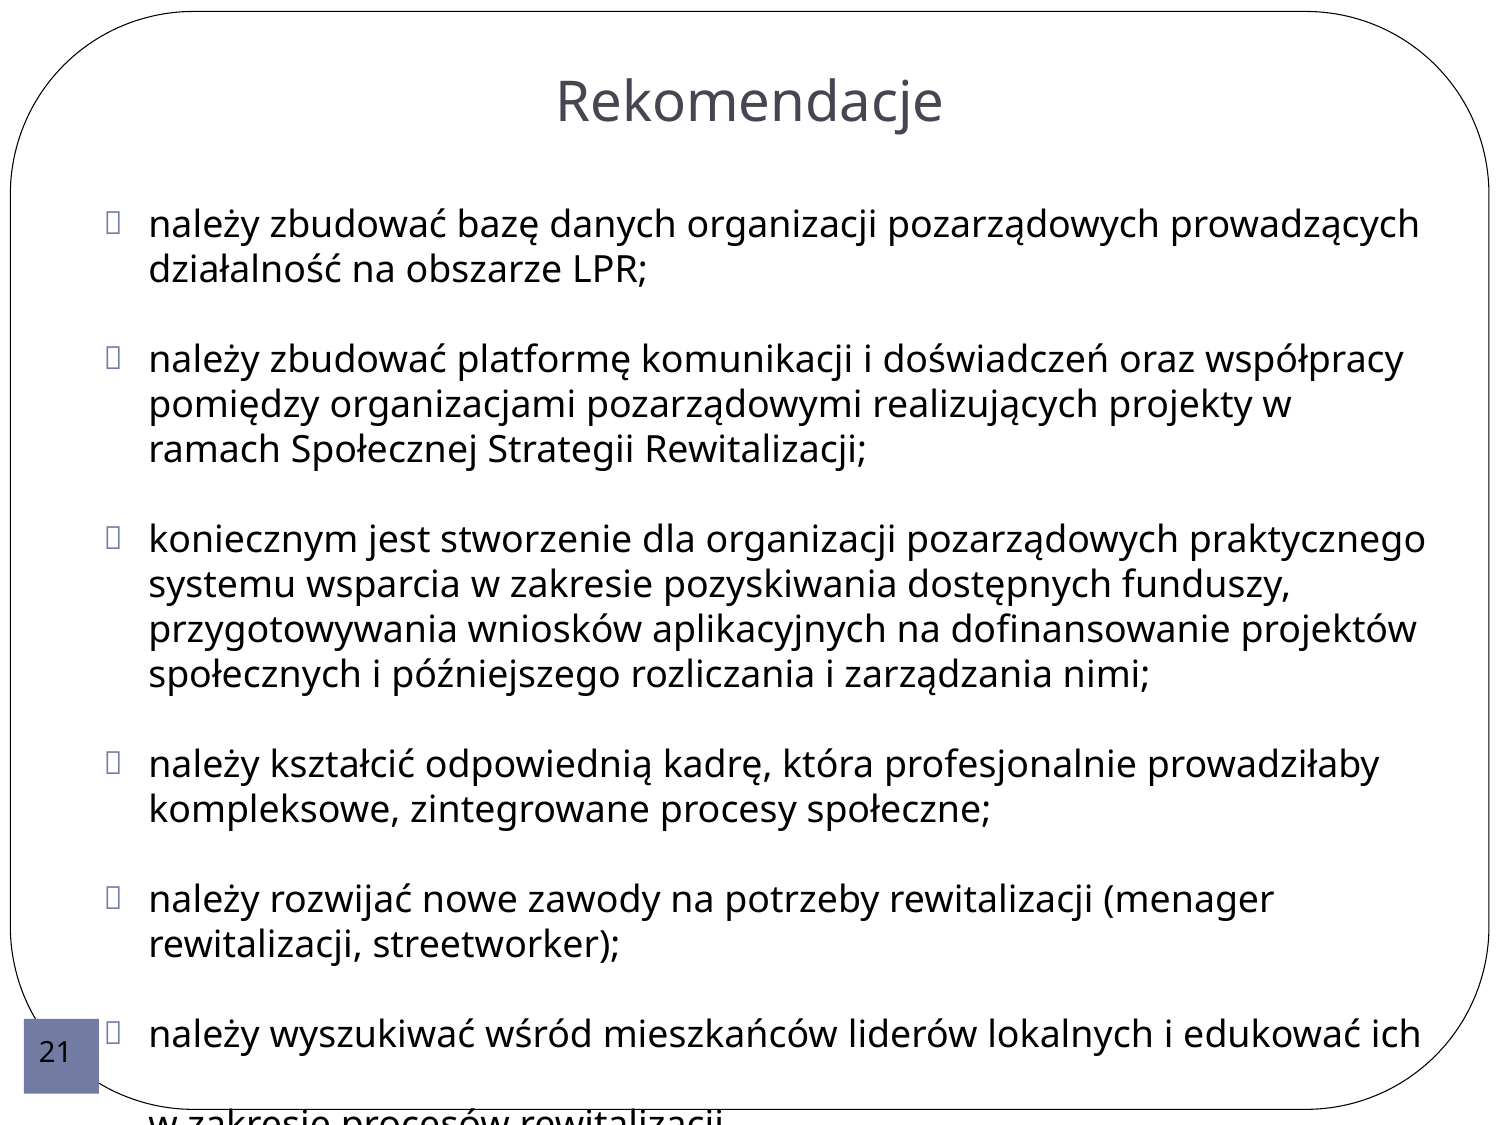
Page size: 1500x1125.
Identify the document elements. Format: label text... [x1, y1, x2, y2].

slide_number <numer> [23, 1018, 99, 1094]
title Rekomendacje [41, 50, 1459, 261]
list należy zbudować bazę danych organizacji pozarządowych prowadzących działalność na obszarze LPR; należy zbudować platformę komunikacji i doświadczeń oraz współpracy pomiędzy organizacjami pozarządowymi realizujących projekty w ramach Społecznej Strategii Rewitalizacji; koniecznym jest stworzenie dla organizacji pozarządowych praktycznego systemu wsparcia w zakresie pozyskiwania dostępnych funduszy, przygotowywania wniosków aplikacyjnych na dofinansowanie projektów społecznych i późniejszego rozliczania i zarządzania nimi; należy kształcić odpowiednią kadrę, która profesjonalnie prowadziłaby kompleksowe, zintegrowane procesy społeczne; należy rozwijać nowe zawody na potrzeby rewitalizacji (menager rewitalizacji, streetworker); należy wyszukiwać wśród mieszkańców liderów lokalnych i edukować ich w zakresie procesów rewitalizacji. [88, 184, 1445, 1078]
